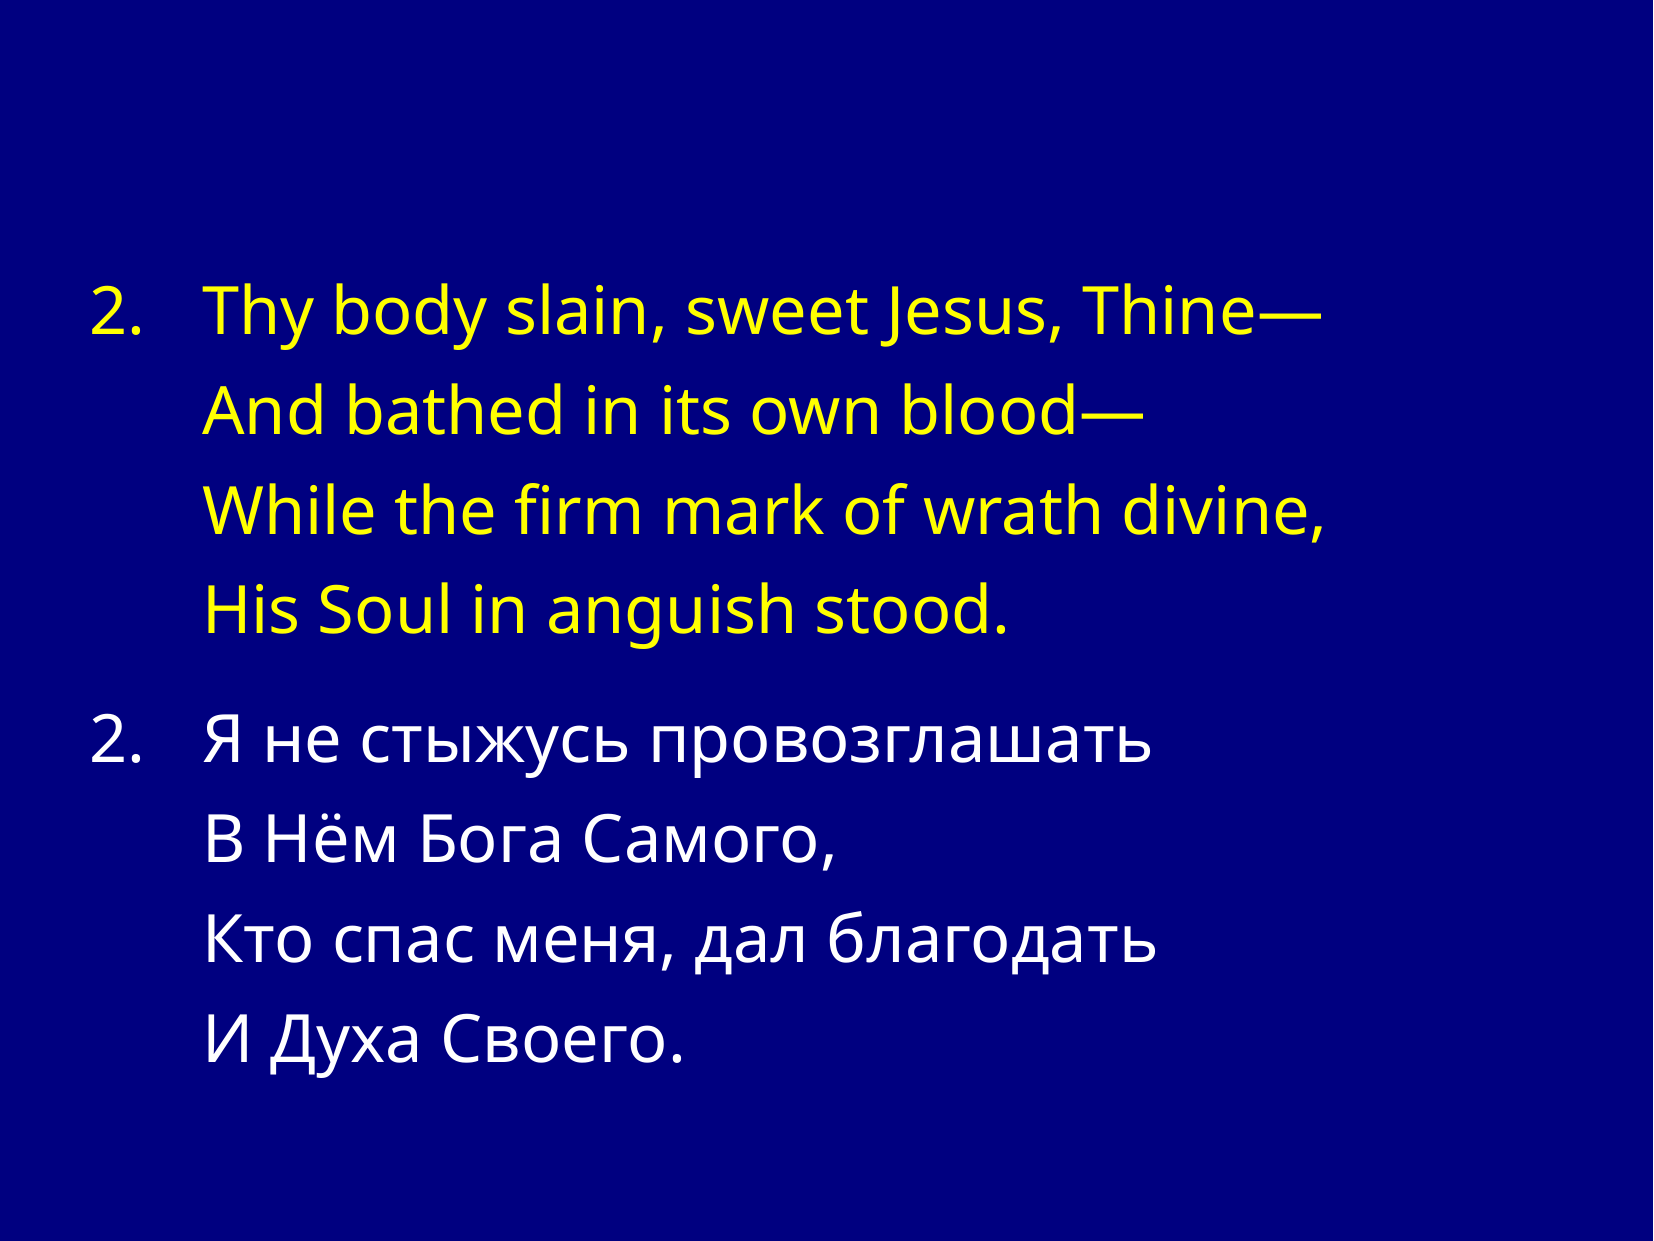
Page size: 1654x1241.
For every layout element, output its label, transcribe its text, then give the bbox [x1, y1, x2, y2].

text_box 2. Thy body slain, sweet Jesus, Thine— And bathed in its own blood— While the firm mark of wrath divine, His Soul in anguish stood. [75, 56, 1576, 638]
text_box 2. Я не стыжусь провозглашать В Нём Бога Самого, Кто спас меня, дал благодать И Духа Своего. [75, 675, 1576, 1163]
